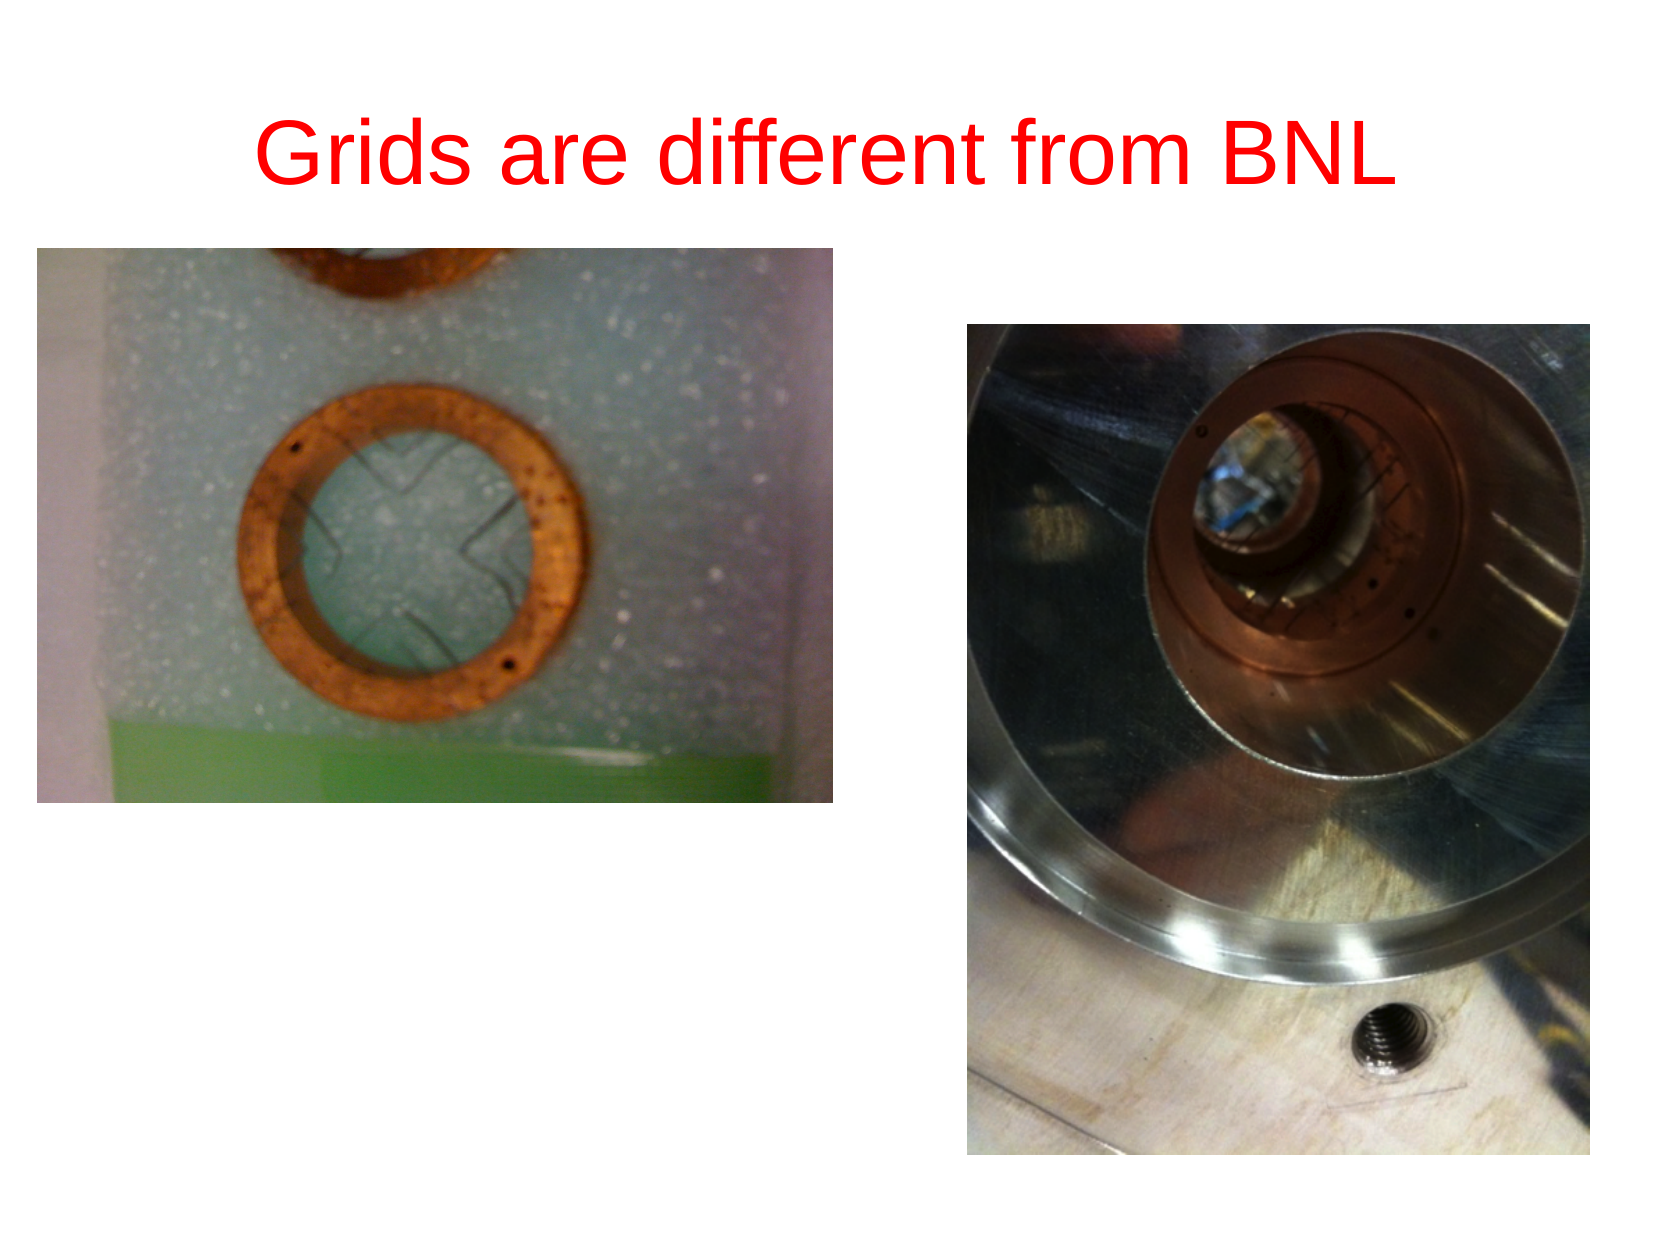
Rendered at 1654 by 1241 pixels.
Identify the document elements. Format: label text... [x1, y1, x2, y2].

picture [37, 248, 833, 803]
picture [967, 324, 1590, 1156]
title Grids are different from BNL [82, 49, 1571, 257]
